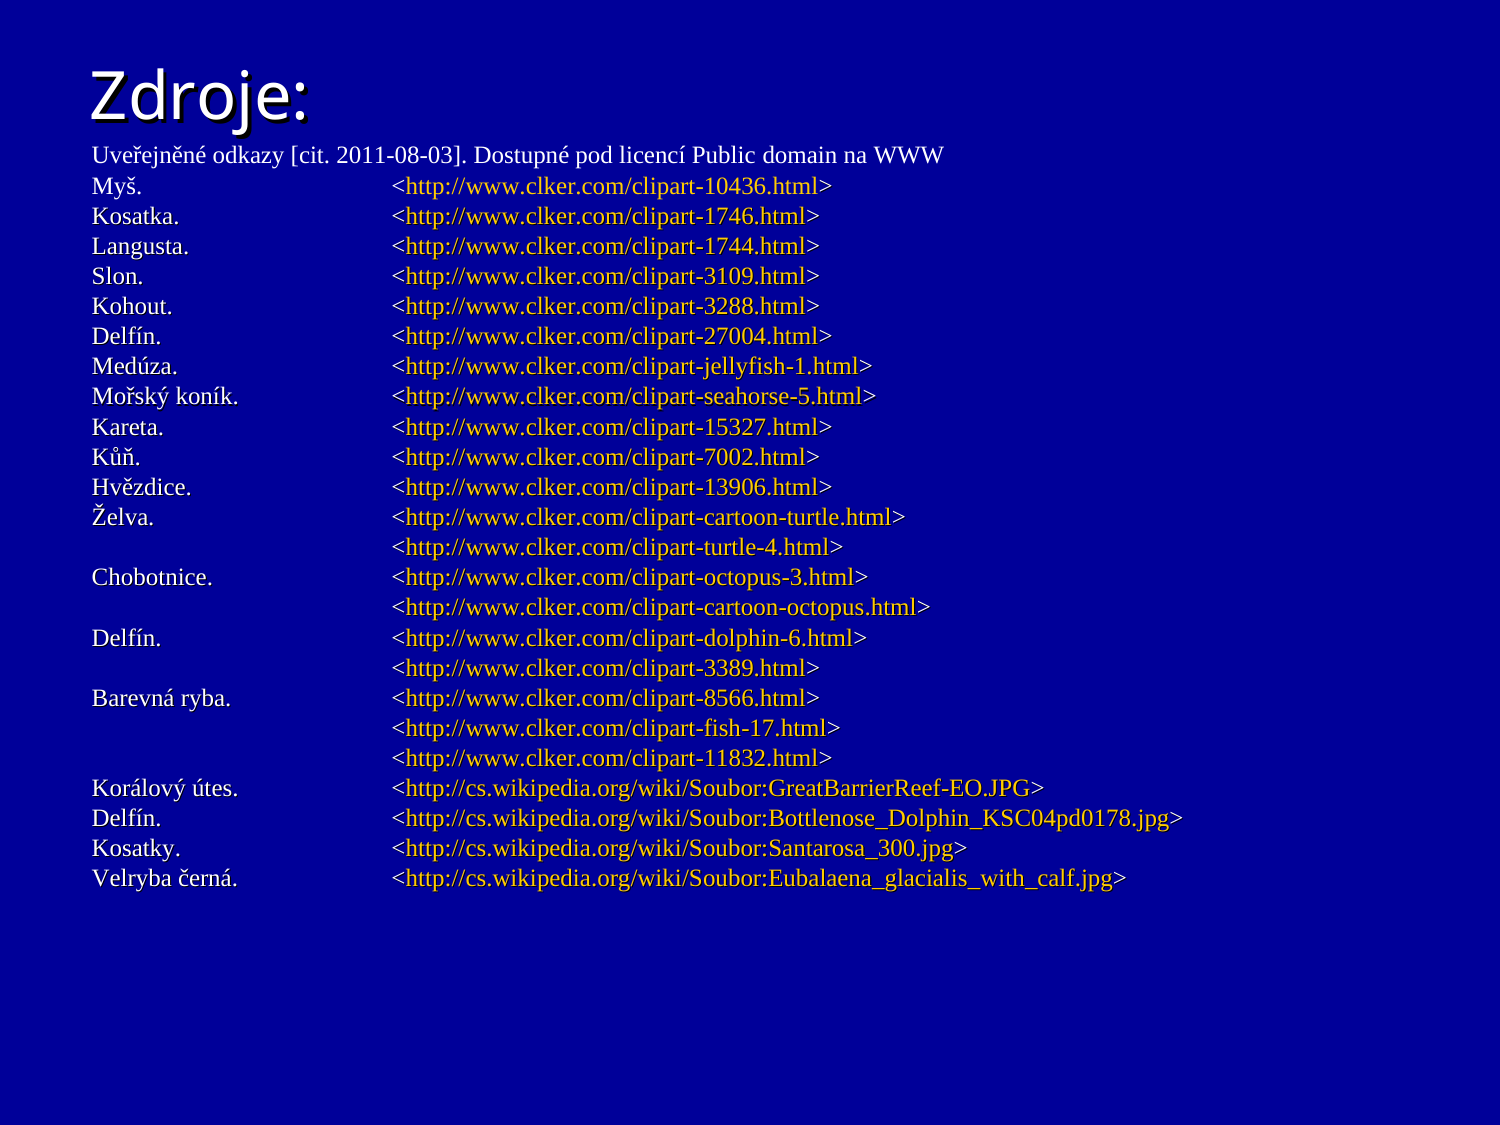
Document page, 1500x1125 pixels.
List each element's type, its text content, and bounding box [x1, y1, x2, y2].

title Zdroje: [74, 44, 361, 141]
list Uveřejněné odkazy [cit. 2011-08-03]. Dostupné pod licencí Public domain na WWW Myš. <http://www.clker.com/clipart-10436.html> Kosatka. <http://www.clker.com/clipart-1746.html> Langusta. <http://www.clker.com/clipart-1744.html> Slon. <http://www.clker.com/clipart-3109.html> Kohout. <http://www.clker.com/clipart-3288.html> Delfín. <http://www.clker.com/clipart-27004.html> Medúza. <http://www.clker.com/clipart-jellyfish-1.html> Mořský koník. <http://www.clker.com/clipart-seahorse-5.html> Kareta. <http://www.clker.com/clipart-15327.html> Kůň. <http://www.clker.com/clipart-7002.html> Hvězdice. <http://www.clker.com/clipart-13906.html> Želva. <http://www.clker.com/clipart-cartoon-turtle.html> <http://www.clker.com/clipart-turtle-4.html> Chobotnice. <http://www.clker.com/clipart-octopus-3.html> <http://www.clker.com/clipart-cartoon-octopus.html> Delfín. <http://www.clker.com/clipart-dolphin-6.html> <http://www.clker.com/clipart-3389.html> Barevná ryba. <http://www.clker.com/clipart-8566.html> <http://www.clker.com/clipart-fish-17.html> <http://www.clker.com/clipart-11832.html> Korálový útes. <http://cs.wikipedia.org/wiki/Soubor:GreatBarrierReef-EO.JPG> Delfín. <http://cs.wikipedia.org/wiki/Soubor:Bottlenose_Dolphin_KSC04pd0178.jpg> Kosatky. <http://cs.wikipedia.org/wiki/Soubor:Santarosa_300.jpg> Velryba černá. <http://cs.wikipedia.org/wiki/Soubor:Eubalaena_glacialis_with_calf.jpg> [76, 137, 1427, 1015]
